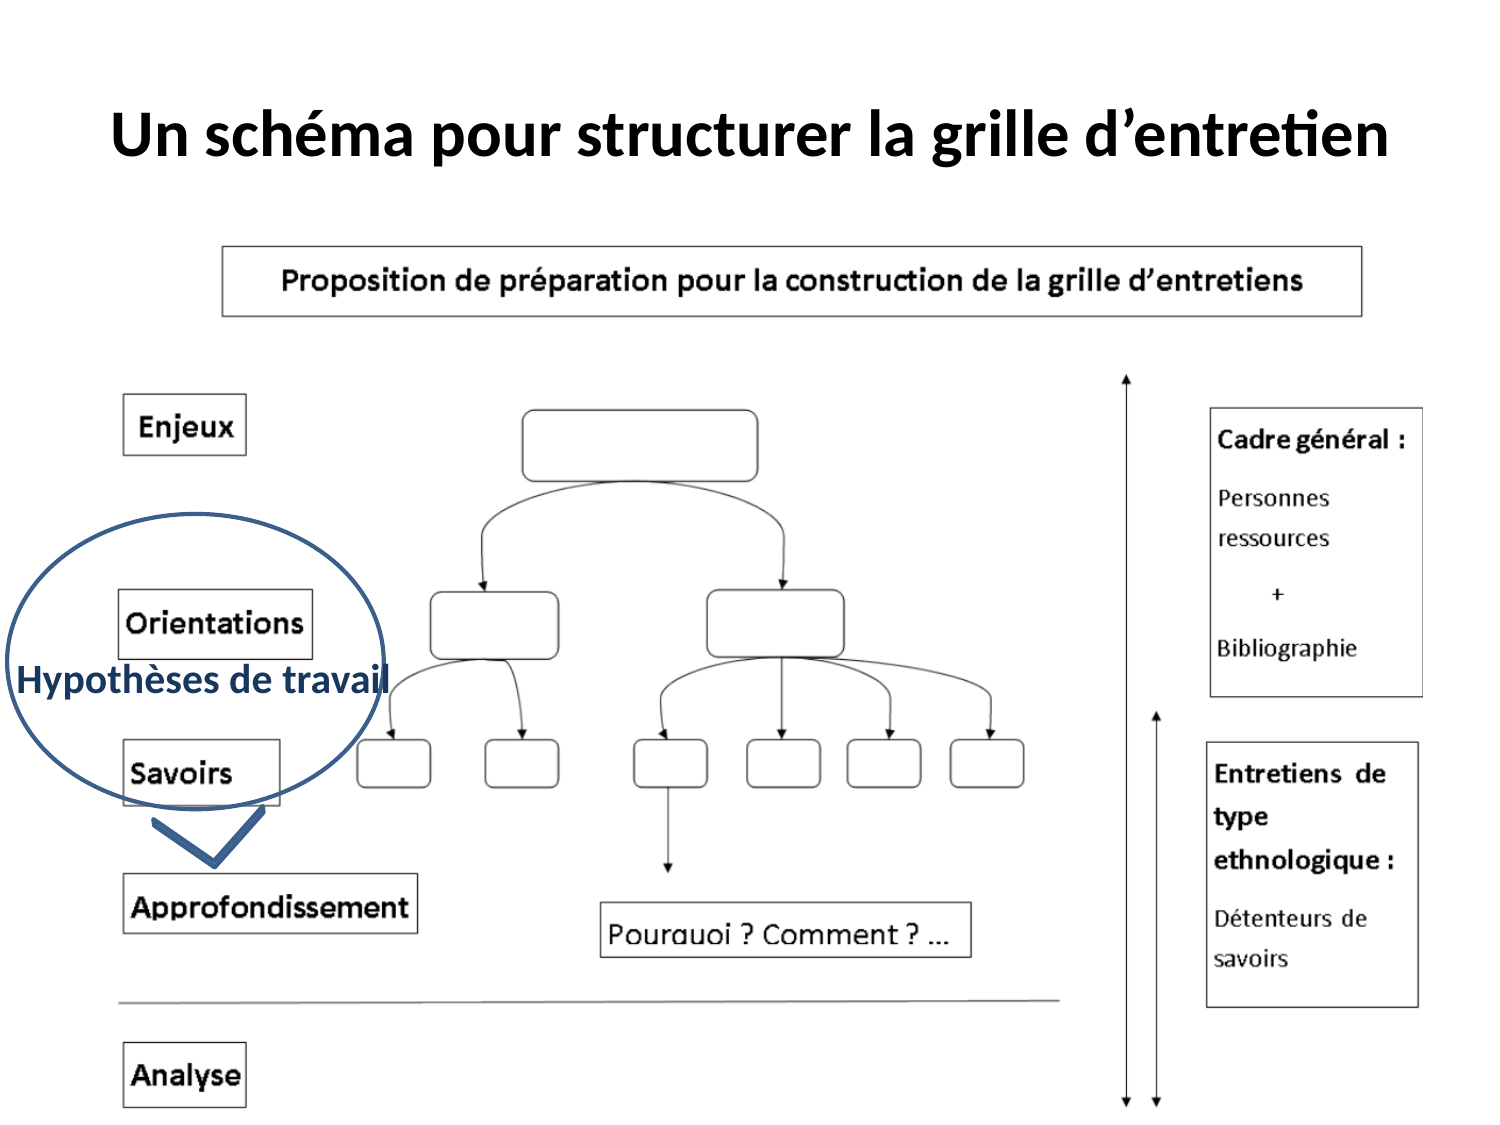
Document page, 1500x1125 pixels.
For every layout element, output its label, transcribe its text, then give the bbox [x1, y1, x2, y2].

picture [116, 710, 370, 807]
text_box Hypothèses de travail [1, 644, 421, 710]
picture [116, 244, 1423, 1111]
title Un schéma pour structurer la grille d’entretien [76, 36, 1426, 224]
picture [116, 516, 380, 644]
text_box [153, 806, 264, 868]
